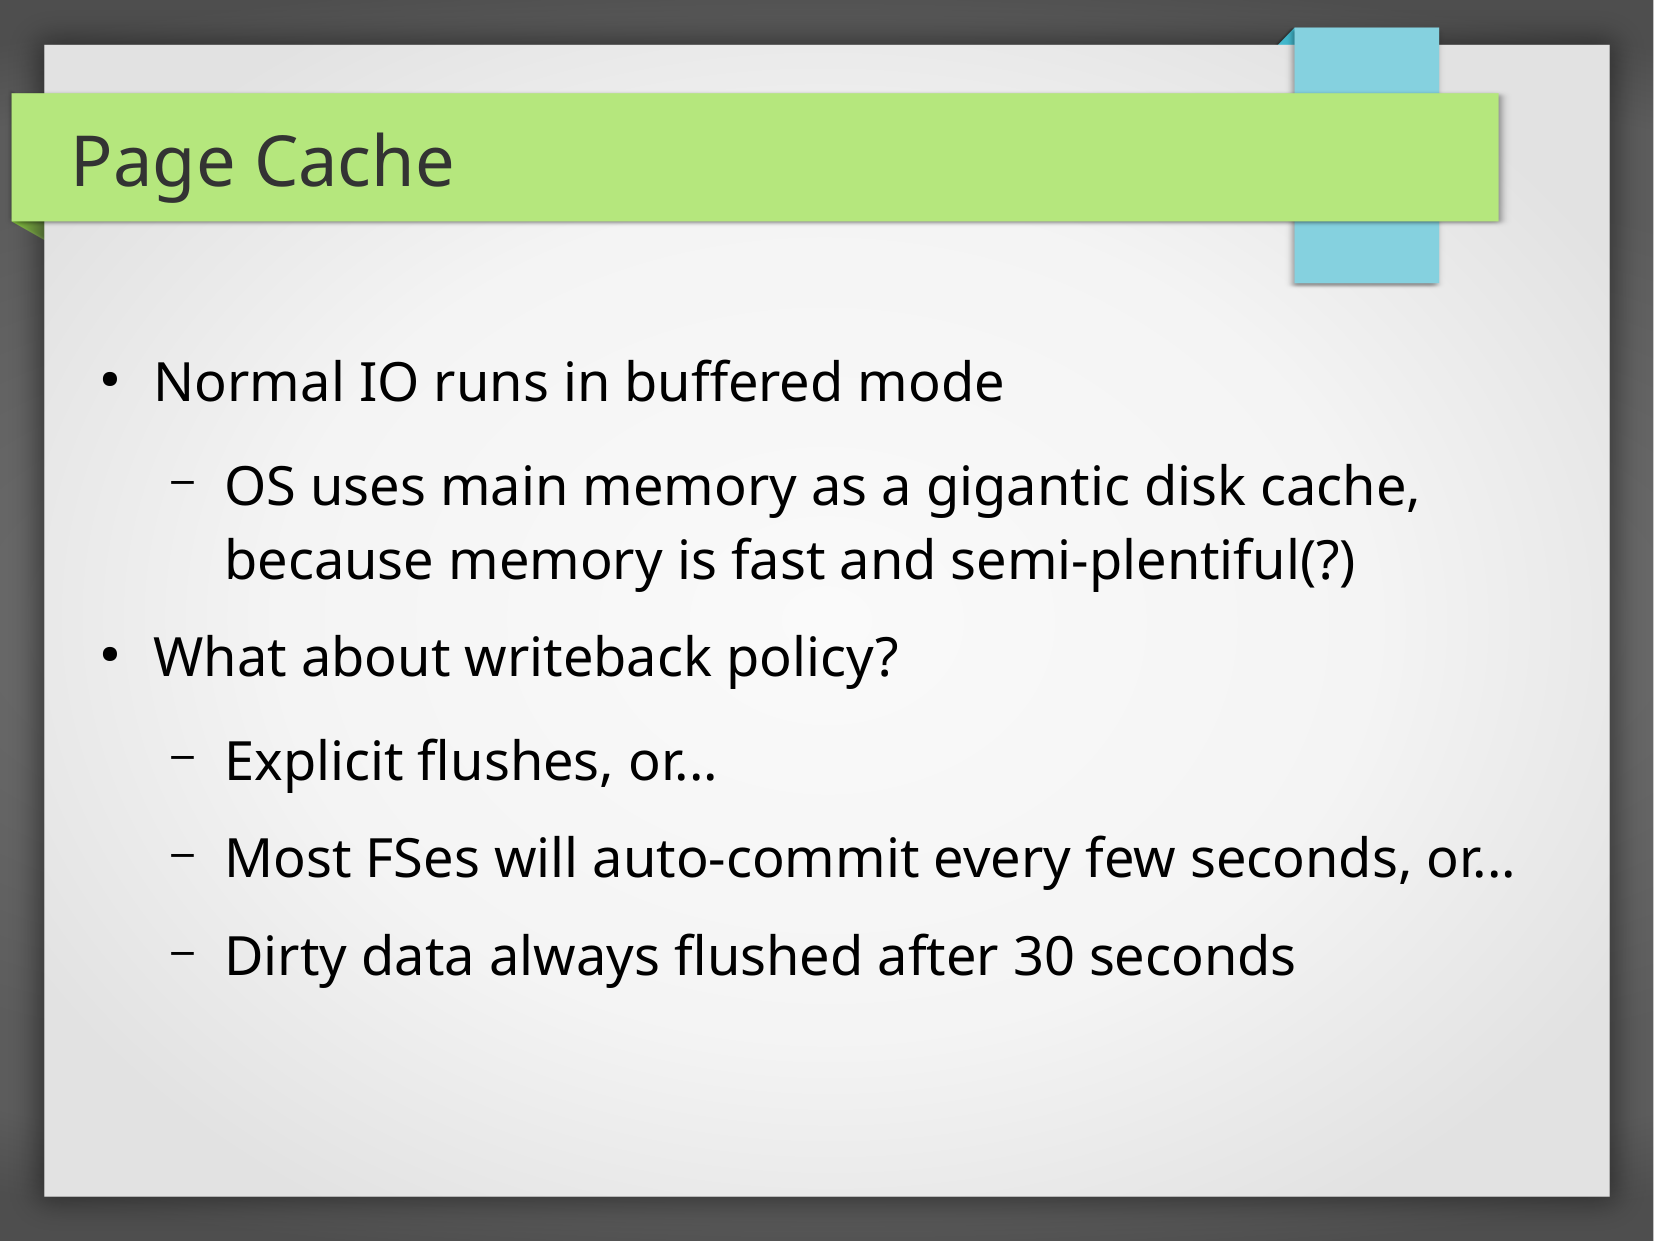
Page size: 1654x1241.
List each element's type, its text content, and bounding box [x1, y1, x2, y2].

picture [0, 0, 1654, 1241]
list Normal IO runs in buffered mode OS uses main memory as a gigantic disk cache, because memory is fast and semi-plentiful(?) What about writeback policy? Explicit flushes, or... Most FSes will auto-commit every few seconds, or... Dirty data always flushed after 30 seconds [82, 343, 1538, 1063]
title Page Cache [70, 106, 1229, 213]
